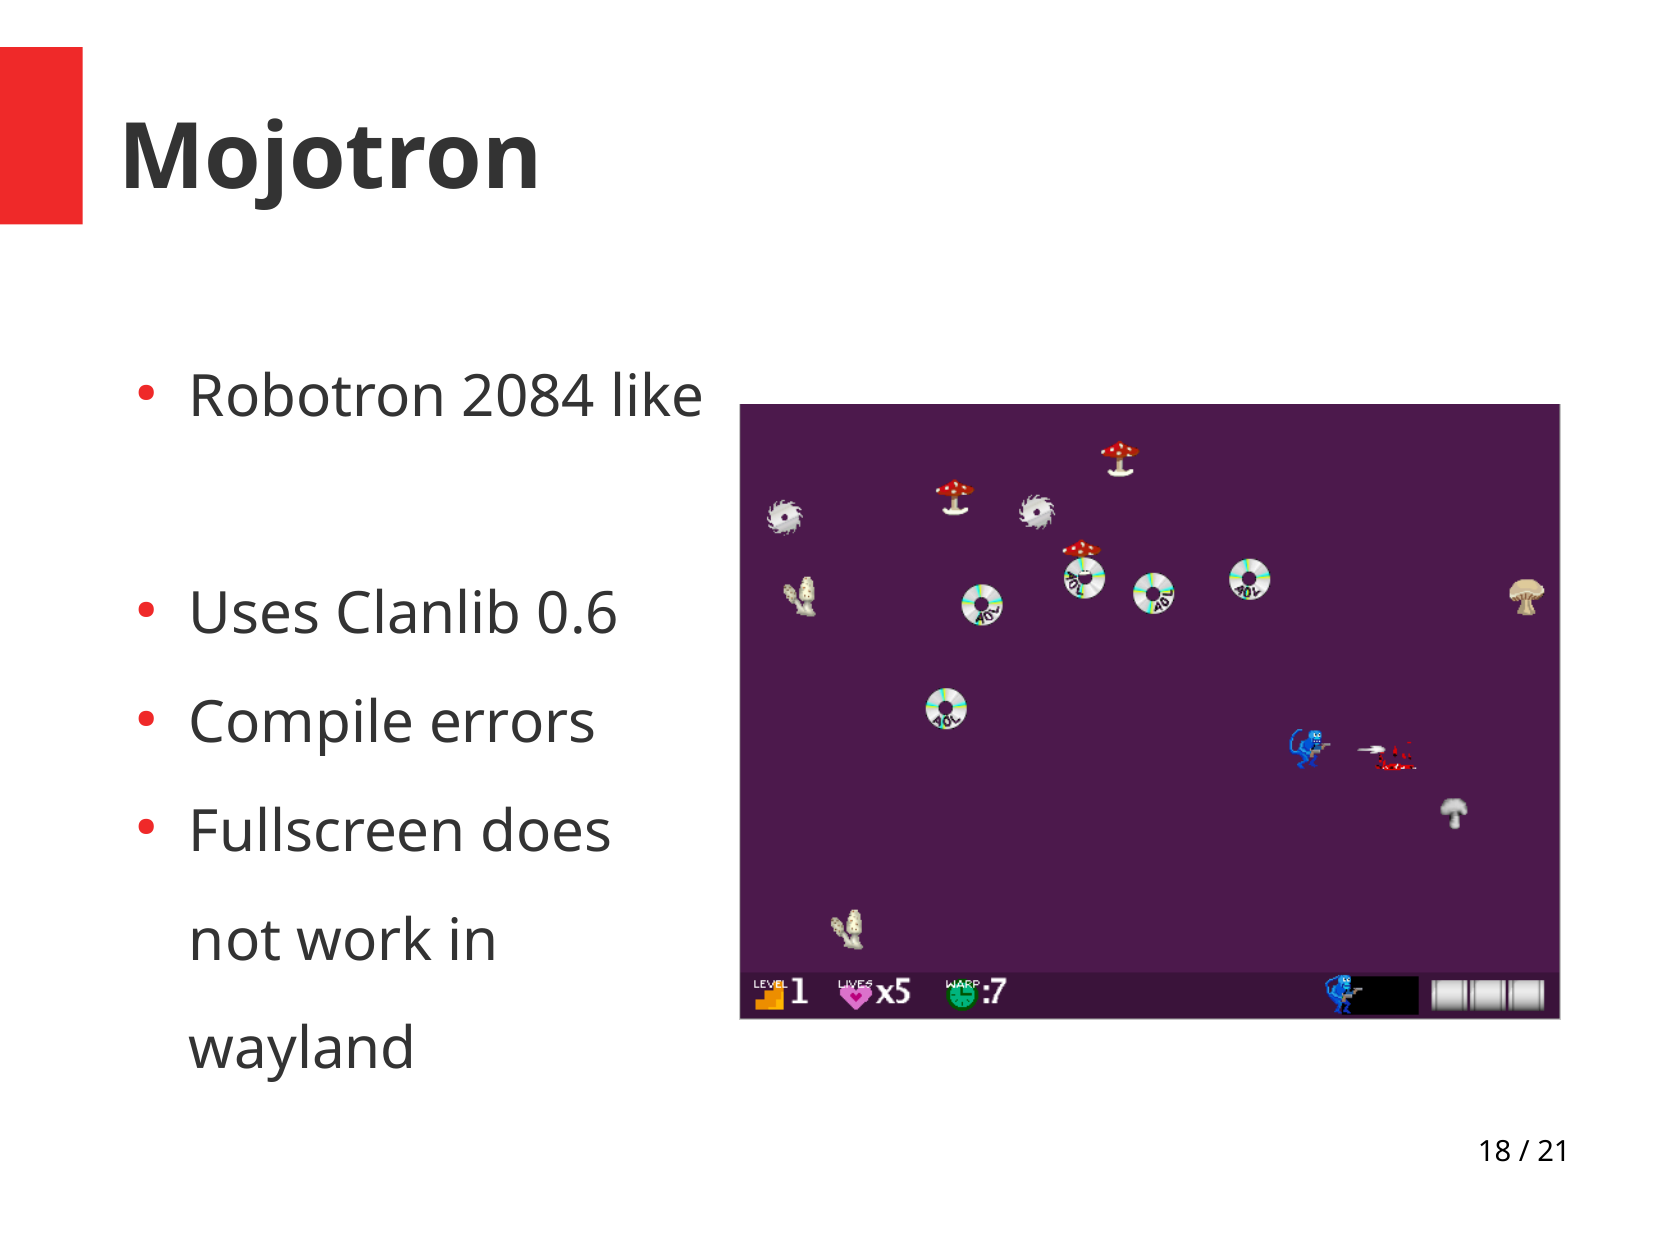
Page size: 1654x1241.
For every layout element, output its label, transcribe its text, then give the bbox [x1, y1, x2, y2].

title Mojotron [118, 49, 1571, 257]
list Robotron 2084 like Uses Clanlib 0.6 Compile errors Fullscreen does not work in wayland [118, 354, 1536, 1074]
picture [739, 404, 1561, 1021]
